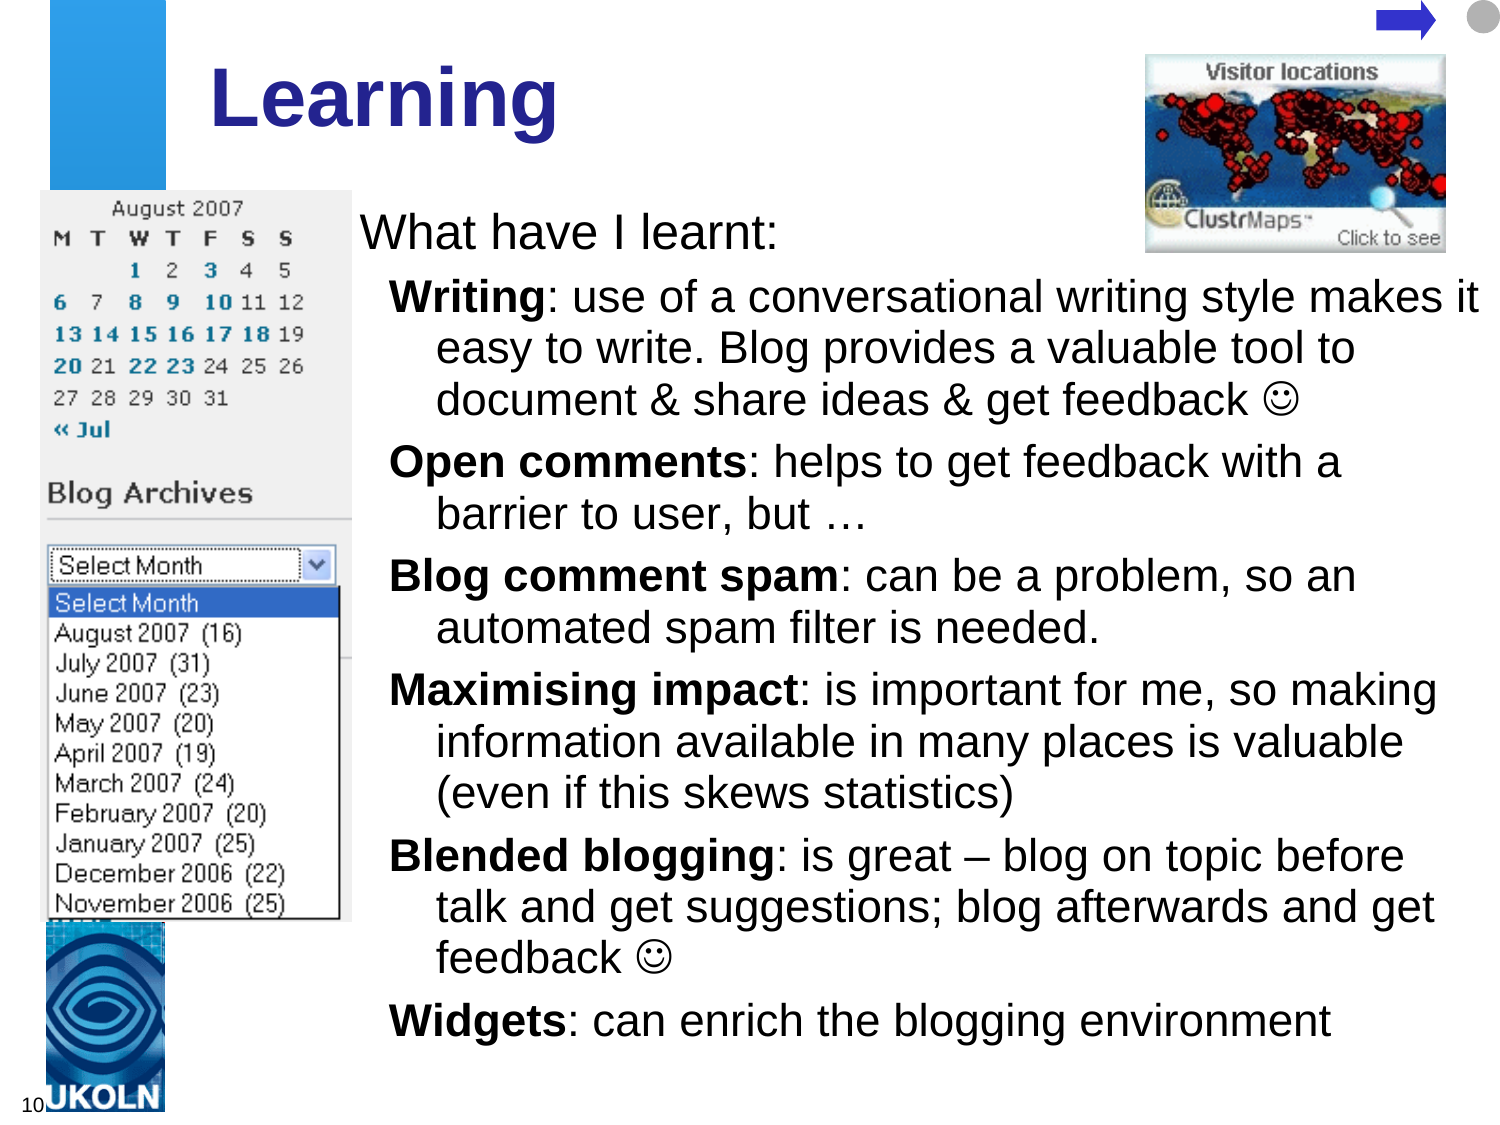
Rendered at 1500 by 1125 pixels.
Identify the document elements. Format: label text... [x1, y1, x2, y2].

title Learning [194, 39, 1447, 156]
list What have I learnt: Writing: use of a conversational writing style makes it easy to write. Blog provides a valuable tool to document & share ideas & get feedback  Open comments: helps to get feedback with a barrier to user, but … Blog comment spam: can be a problem, so an automated spam filter is needed. Maximising impact: is important for me, so making information available in many places is valuable (even if this skews statistics) Blended blogging: is great – blog on topic before talk and get suggestions; blog afterwards and get feedback  Widgets: can enrich the blogging environment [344, 196, 1500, 1125]
text_box [1376, 0, 1436, 41]
picture [40, 190, 352, 1112]
picture [1145, 54, 1446, 253]
text_box [1466, 0, 1500, 34]
